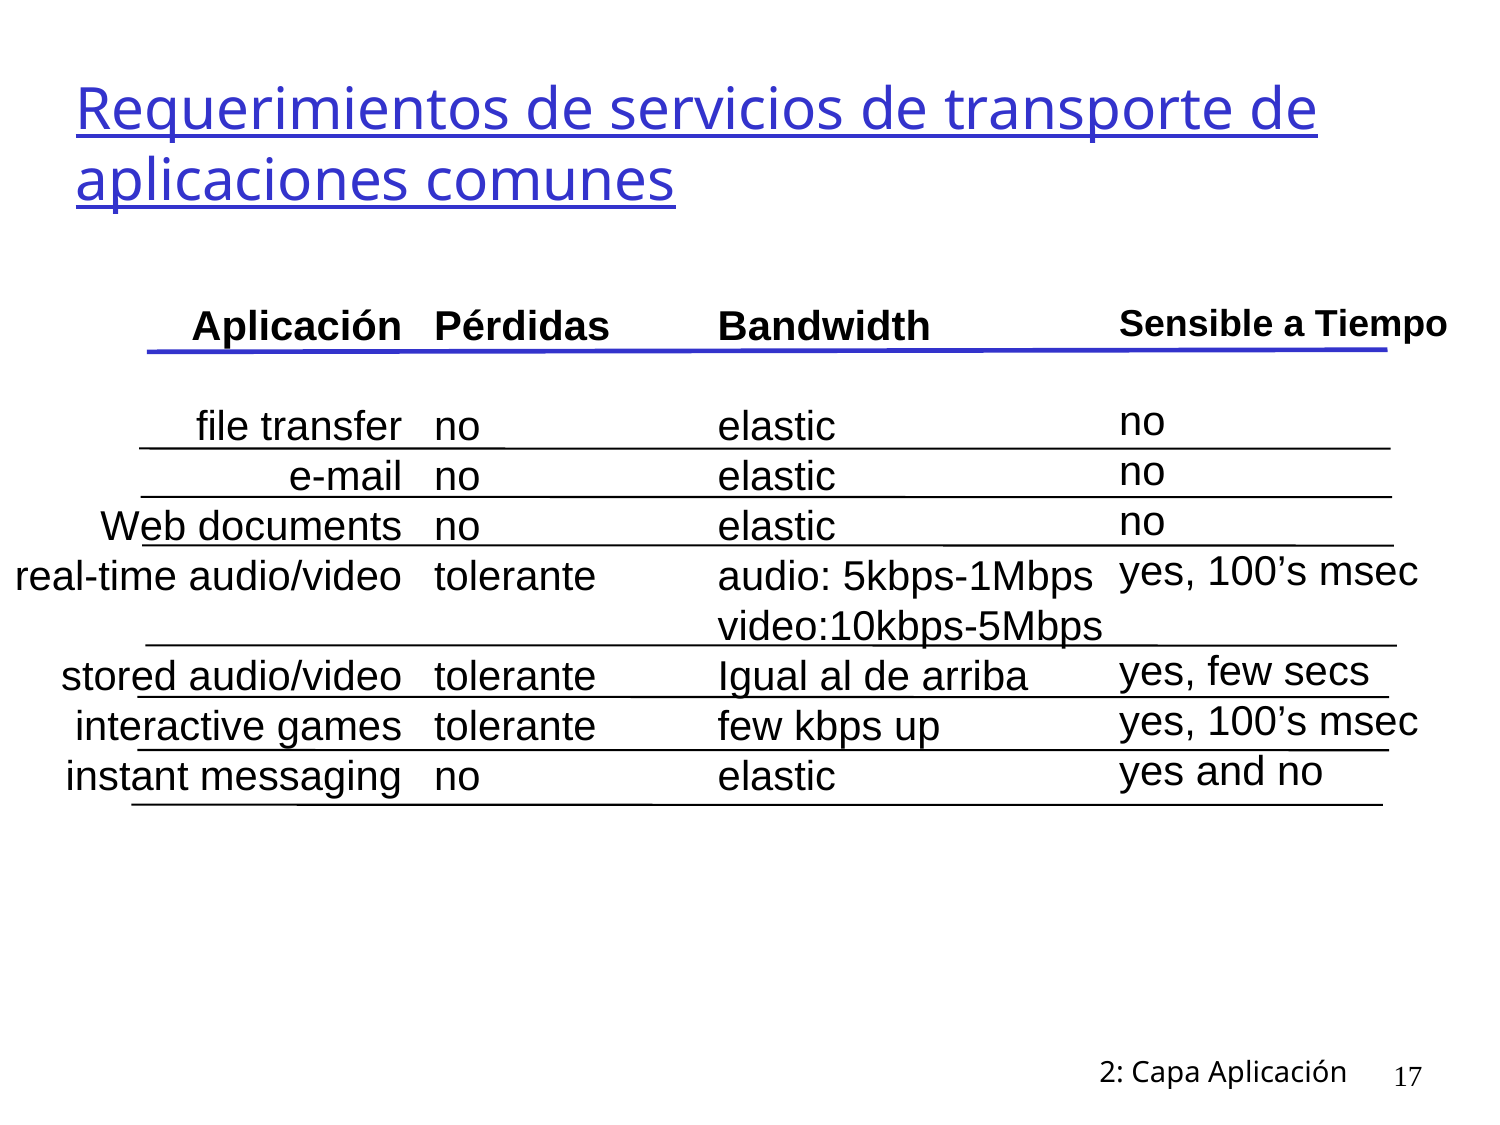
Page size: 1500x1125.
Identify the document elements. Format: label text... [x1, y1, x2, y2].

text_box Pérdidas no no no tolerante tolerante tolerante no [419, 547, 626, 644]
text_box Bandwidth elastic elastic elastic audio: 5kbps-1Mbps video:10kbps-5Mbps Igual al de arriba few kbps up elastic [702, 353, 1104, 447]
text_box Bandwidth elastic elastic elastic audio: 5kbps-1Mbps video:10kbps-5Mbps Igual al de arriba few kbps up elastic [702, 699, 1104, 749]
text_box Pérdidas no no no tolerante tolerante tolerante no [419, 752, 626, 803]
text_box Pérdidas no no no tolerante tolerante tolerante no [419, 291, 626, 349]
text_box Bandwidth elastic elastic elastic audio: 5kbps-1Mbps video:10kbps-5Mbps Igual al de arriba few kbps up elastic [702, 547, 1104, 644]
text_box Bandwidth elastic elastic elastic audio: 5kbps-1Mbps video:10kbps-5Mbps Igual al de arriba few kbps up elastic [702, 752, 1126, 803]
text_box Pérdidas no no no tolerante tolerante tolerante no [419, 354, 626, 447]
text_box Bandwidth elastic elastic elastic audio: 5kbps-1Mbps video:10kbps-5Mbps Igual al de arriba few kbps up elastic [702, 499, 1104, 544]
text_box Pérdidas no no no tolerante tolerante tolerante no [419, 698, 626, 749]
text_box Bandwidth elastic elastic elastic audio: 5kbps-1Mbps video:10kbps-5Mbps Igual al de arriba few kbps up elastic [702, 647, 1104, 696]
text_box Pérdidas no no no tolerante tolerante tolerante no [419, 450, 626, 495]
text_box Pérdidas no no no tolerante tolerante tolerante no [419, 647, 626, 695]
text_box Aplicación file transfer e-mail Web documents real-time audio/video stored audio/video interactive games instant messaging [0, 290, 418, 807]
text_box Bandwidth elastic elastic elastic audio: 5kbps-1Mbps video:10kbps-5Mbps Igual al de arriba few kbps up elastic [702, 450, 1104, 496]
title Requerimientos de servicios de transporte de aplicaciones comunes [60, 49, 1407, 238]
text_box Sensible a Tiempo no no no yes, 100’s msec yes, few secs yes, 100’s msec yes and no [1104, 290, 1477, 802]
text_box Bandwidth elastic elastic elastic audio: 5kbps-1Mbps video:10kbps-5Mbps Igual al de arriba few kbps up elastic [702, 290, 1104, 348]
text_box Pérdidas no no no tolerante tolerante tolerante no [419, 498, 626, 544]
